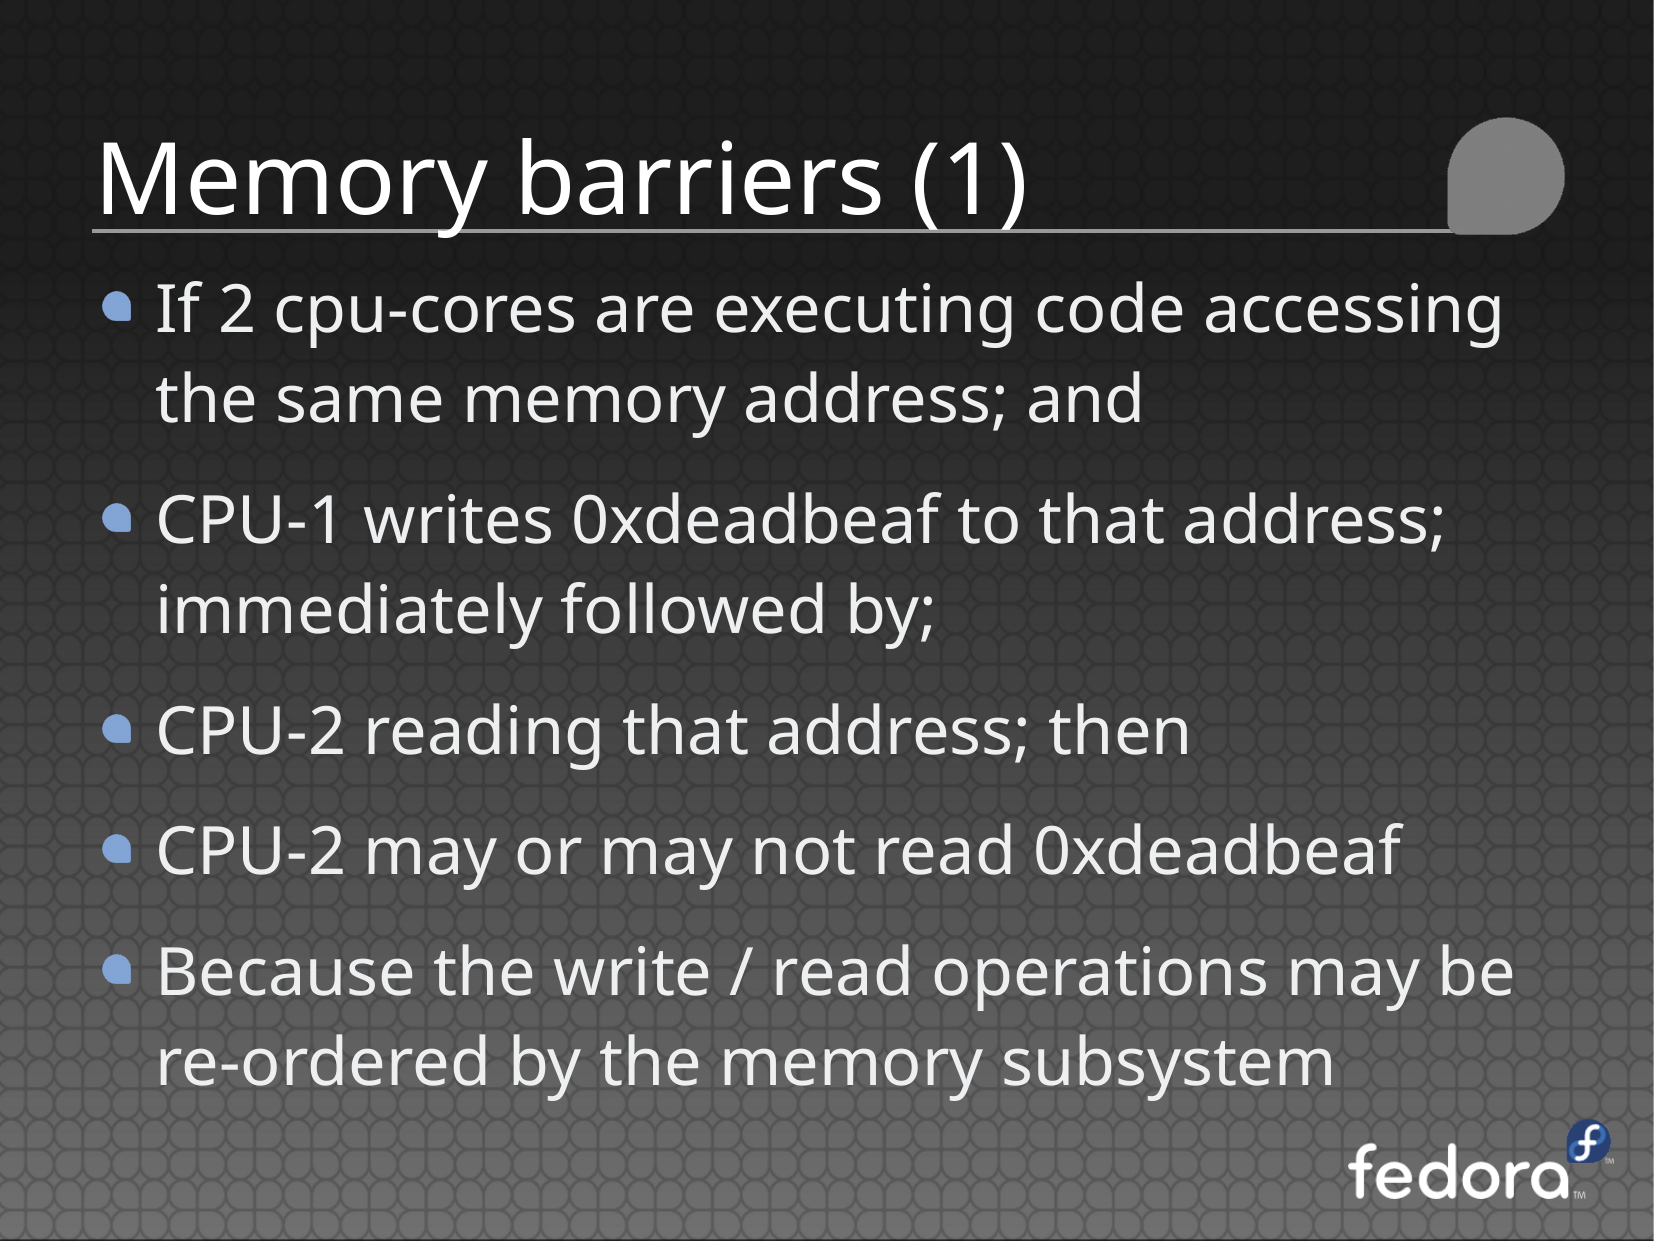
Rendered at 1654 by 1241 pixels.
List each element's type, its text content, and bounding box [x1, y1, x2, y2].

picture [0, 0, 1654, 1241]
title Memory barriers (1) [94, 100, 1426, 251]
list If 2 cpu-cores are executing code accessing the same memory address; and CPU-1 writes 0xdeadbeaf to that address; immediately followed by; CPU-2 reading that address; then CPU-2 may or may not read 0xdeadbeaf Because the write / read operations may be re-ordered by the memory subsystem [84, 260, 1573, 1187]
